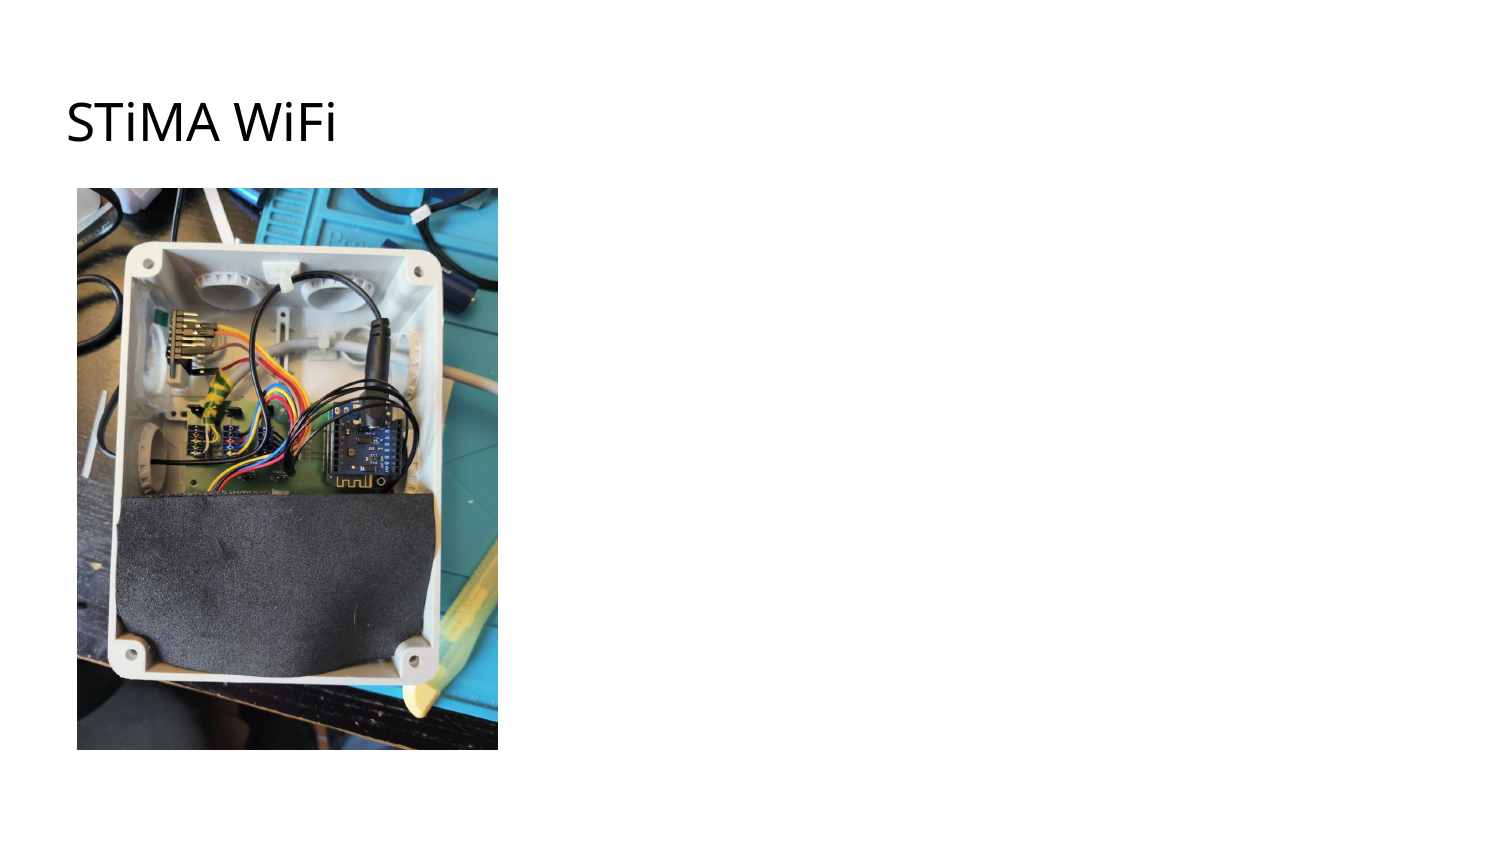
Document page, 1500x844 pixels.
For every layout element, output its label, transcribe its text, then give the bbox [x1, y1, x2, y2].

picture [77, 188, 498, 750]
title STiMA WiFi [51, 72, 1449, 167]
